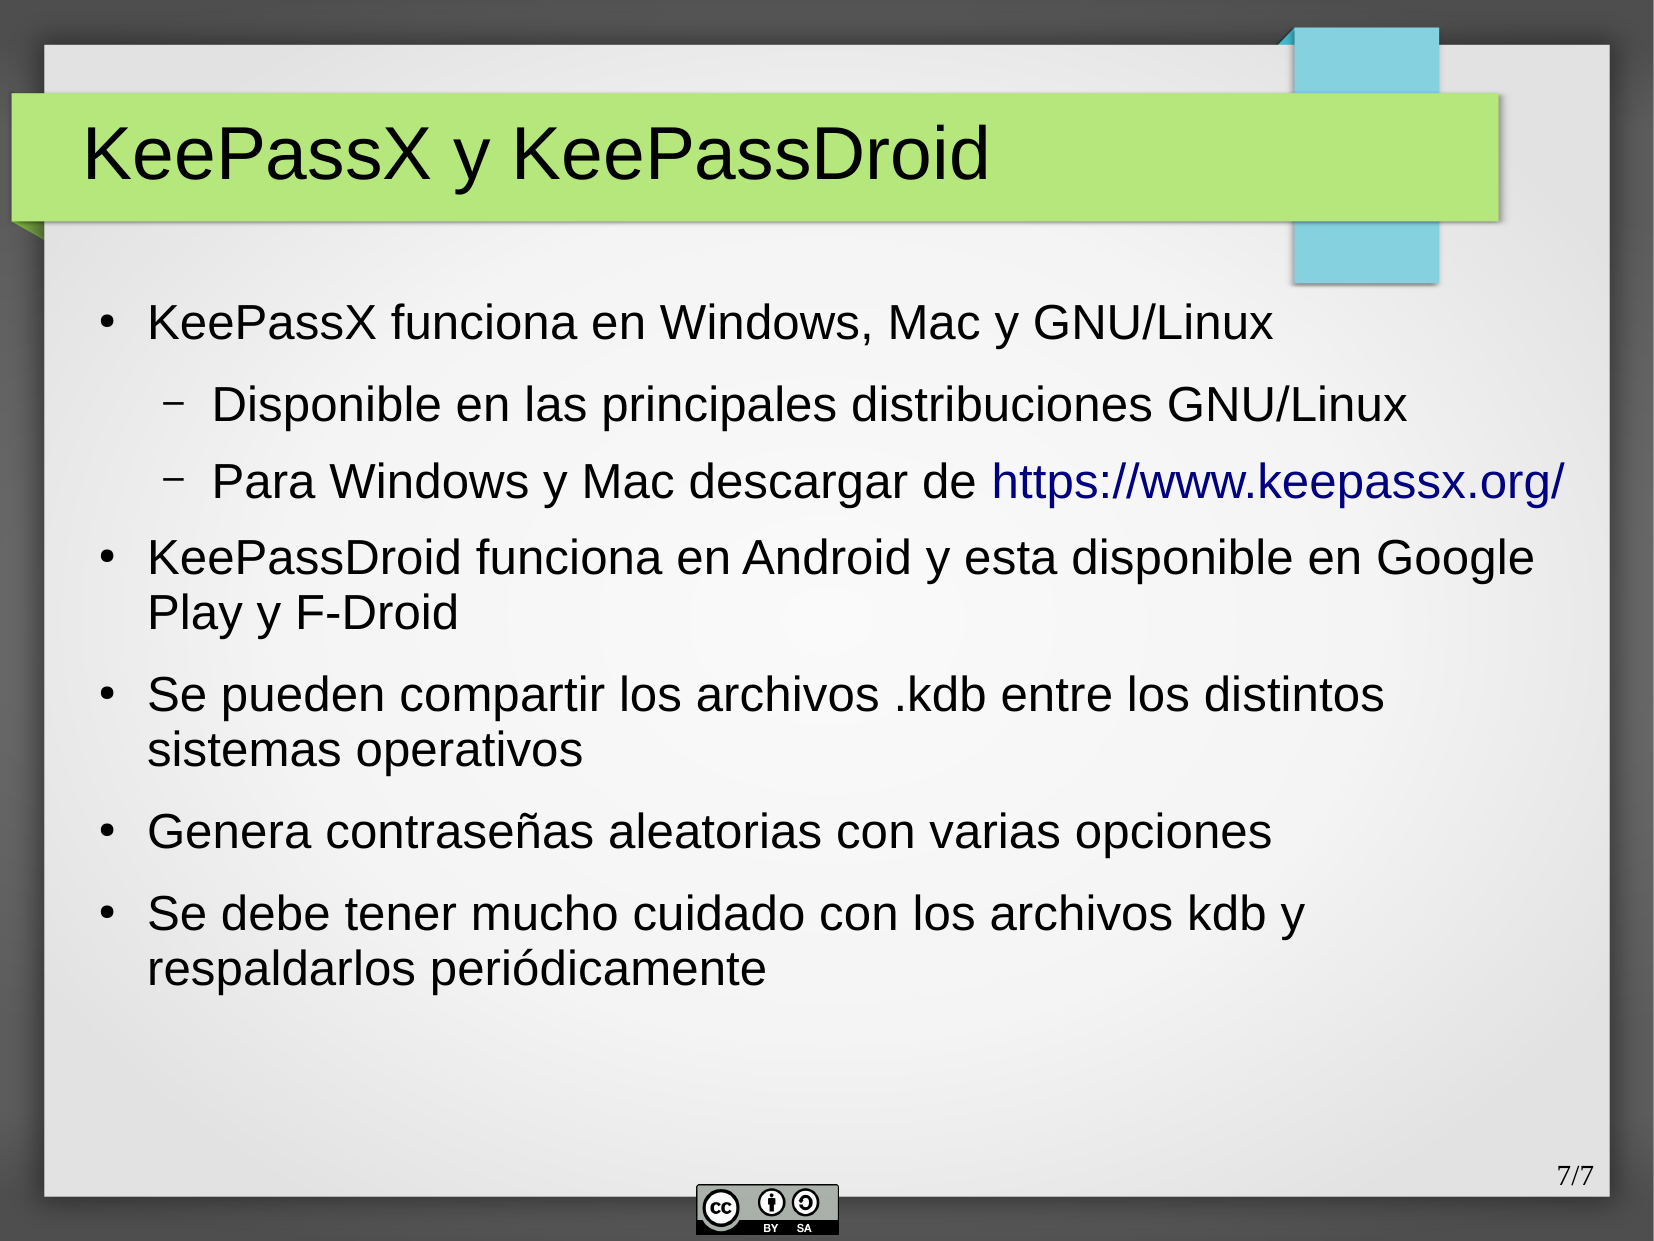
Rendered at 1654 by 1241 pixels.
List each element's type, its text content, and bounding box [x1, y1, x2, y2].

title KeePassX y KeePassDroid [82, 94, 1264, 213]
list KeePassX funciona en Windows, Mac y GNU/Linux Disponible en las principales distribuciones GNU/Linux Para Windows y Mac descargar de https://www.keepassx.org/ KeePassDroid funciona en Android y esta disponible en Google Play y F-Droid Se pueden compartir los archivos .kdb entre los distintos sistemas operativos Genera contraseñas aleatorias con varias opciones Se debe tener mucho cuidado con los archivos kdb y respaldarlos periódicamente [82, 295, 1571, 1015]
picture [0, 0, 1654, 1241]
